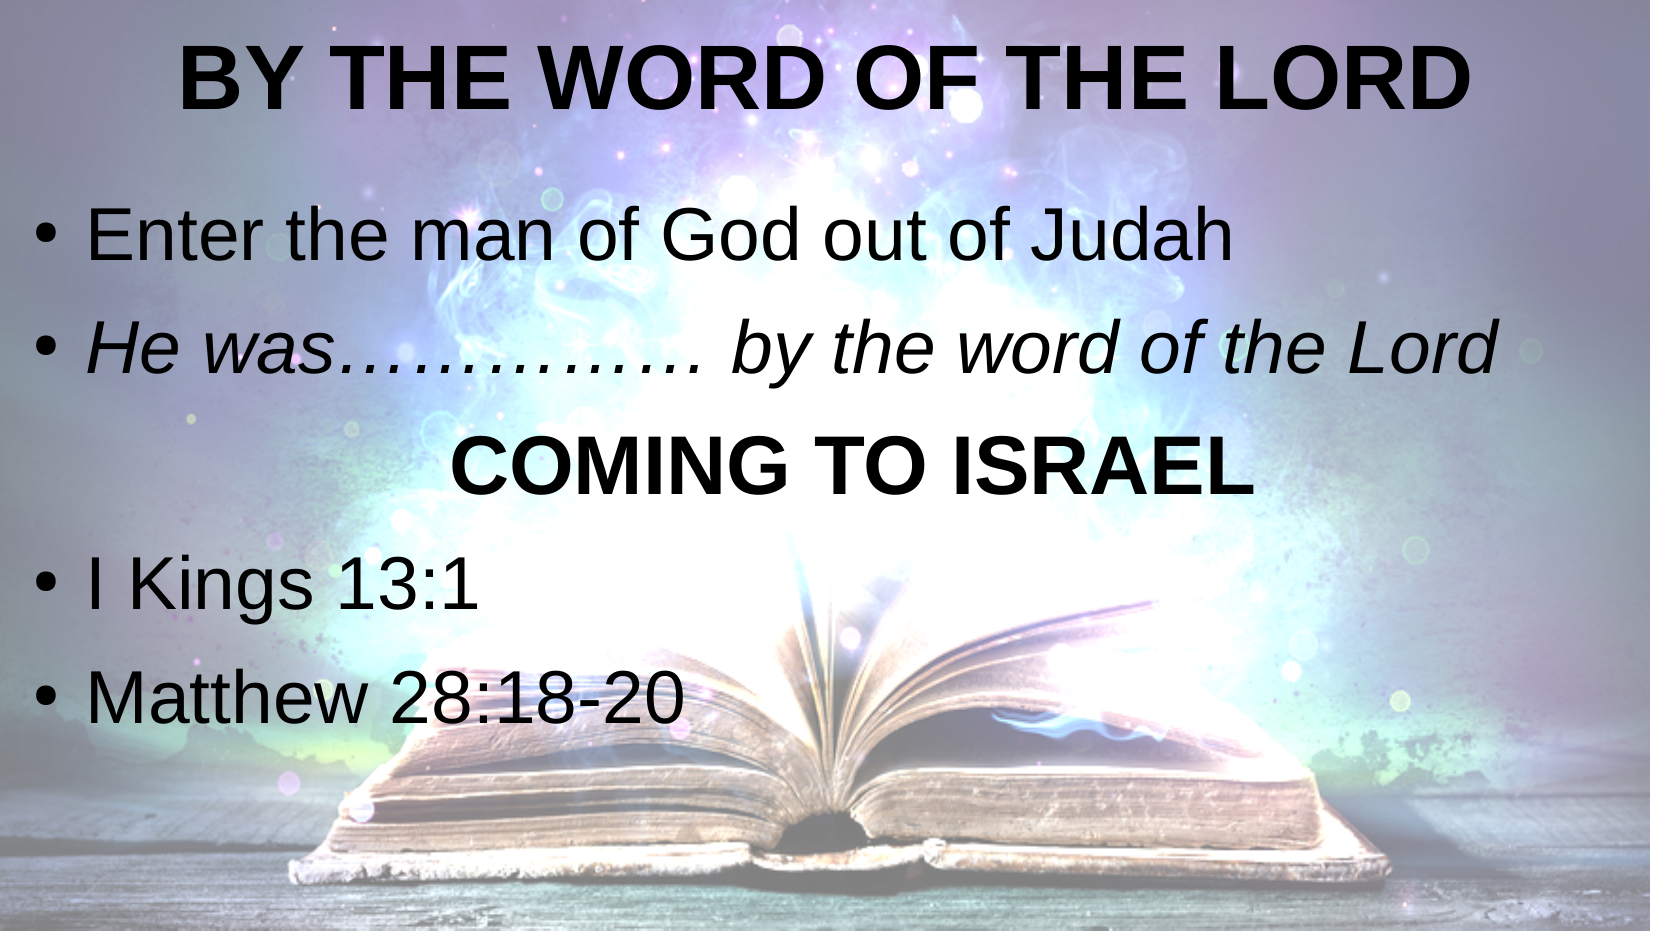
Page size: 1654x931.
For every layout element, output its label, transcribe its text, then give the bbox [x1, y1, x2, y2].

list Enter the man of God out of Judah He was…………… by the word of the Lord COMING TO ISRAEL I Kings 13:1 Matthew 28:18-20 [15, 192, 1621, 931]
title BY THE WORD OF THE LORD [82, 0, 1571, 156]
picture [0, 0, 1651, 931]
